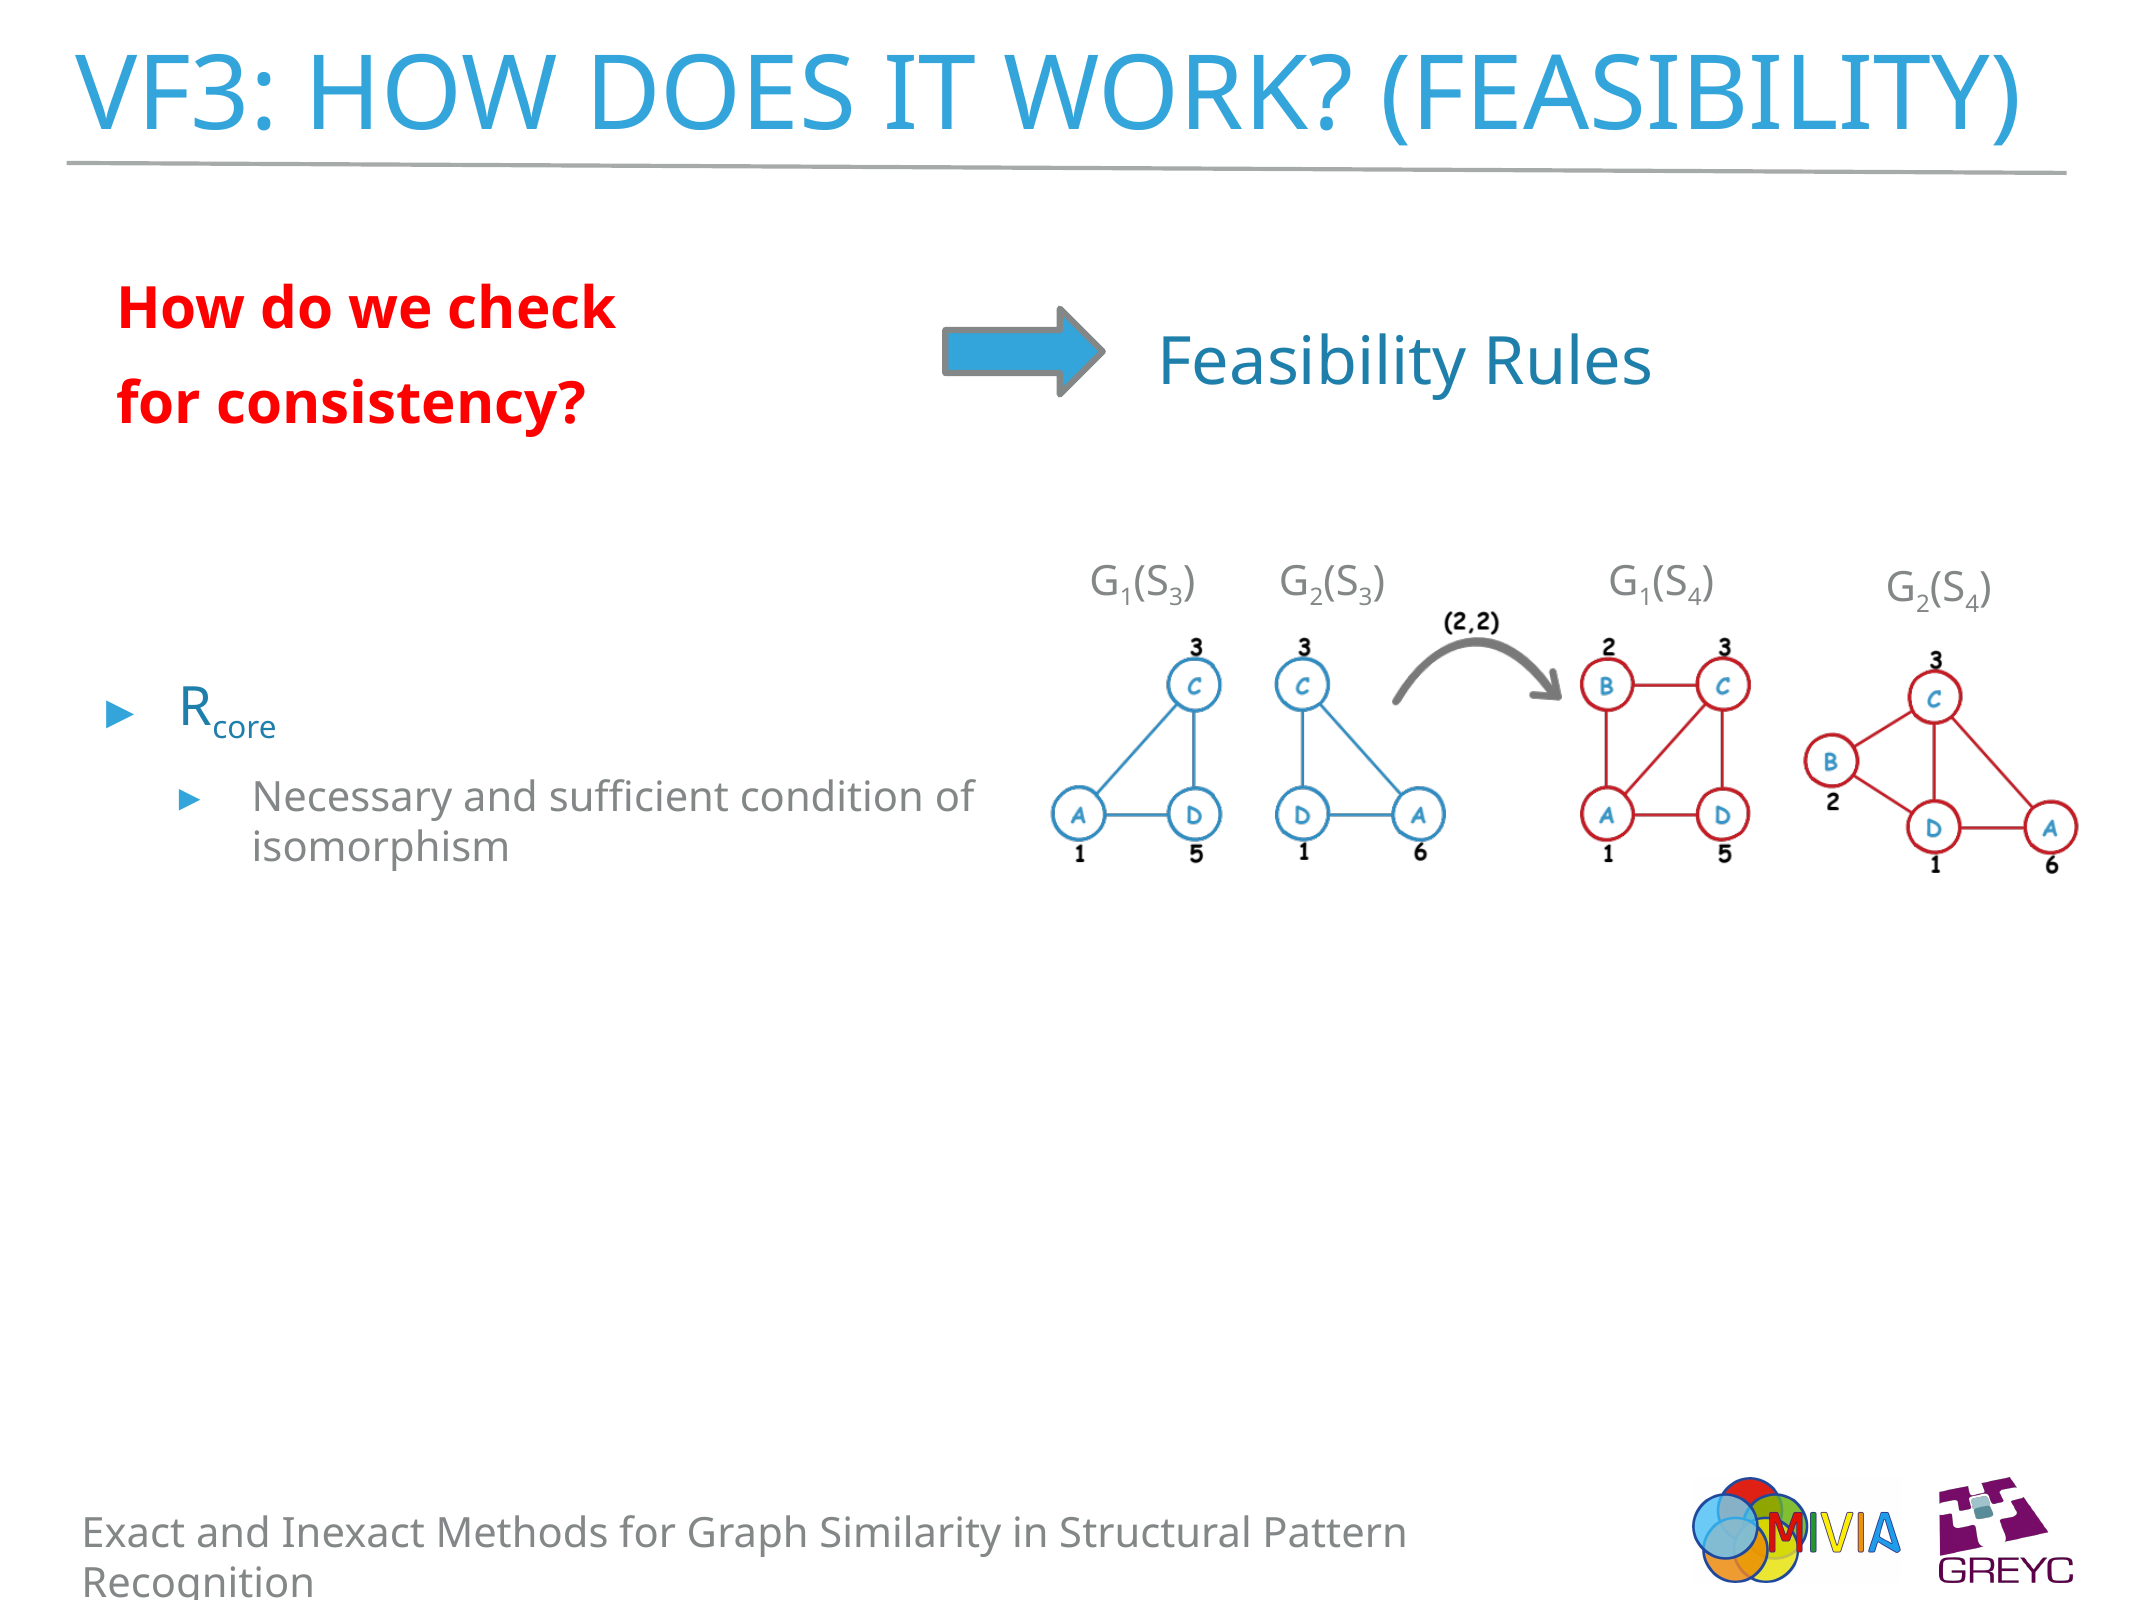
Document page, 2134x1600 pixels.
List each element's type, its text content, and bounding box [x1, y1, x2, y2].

text_box [945, 308, 1103, 395]
text_box G2(S3) [1270, 545, 1394, 619]
text_box G1(S4) [1599, 545, 1723, 619]
text_box Feasibility Rules [1142, 310, 1670, 406]
text_box G1(S3) [1081, 545, 1204, 619]
picture [1042, 596, 2084, 885]
text_box G2(S4) [1877, 551, 2001, 626]
text_box How do we check for consistency? [101, 263, 648, 443]
title VF3: HoW DOES IT WORK? (FEASIBILITY) [66, 41, 2046, 161]
picture [1939, 1477, 2073, 1583]
text_box Rcore Necessary and sufficient condition of isomorphism [97, 662, 1045, 1181]
picture [1692, 1477, 1902, 1583]
